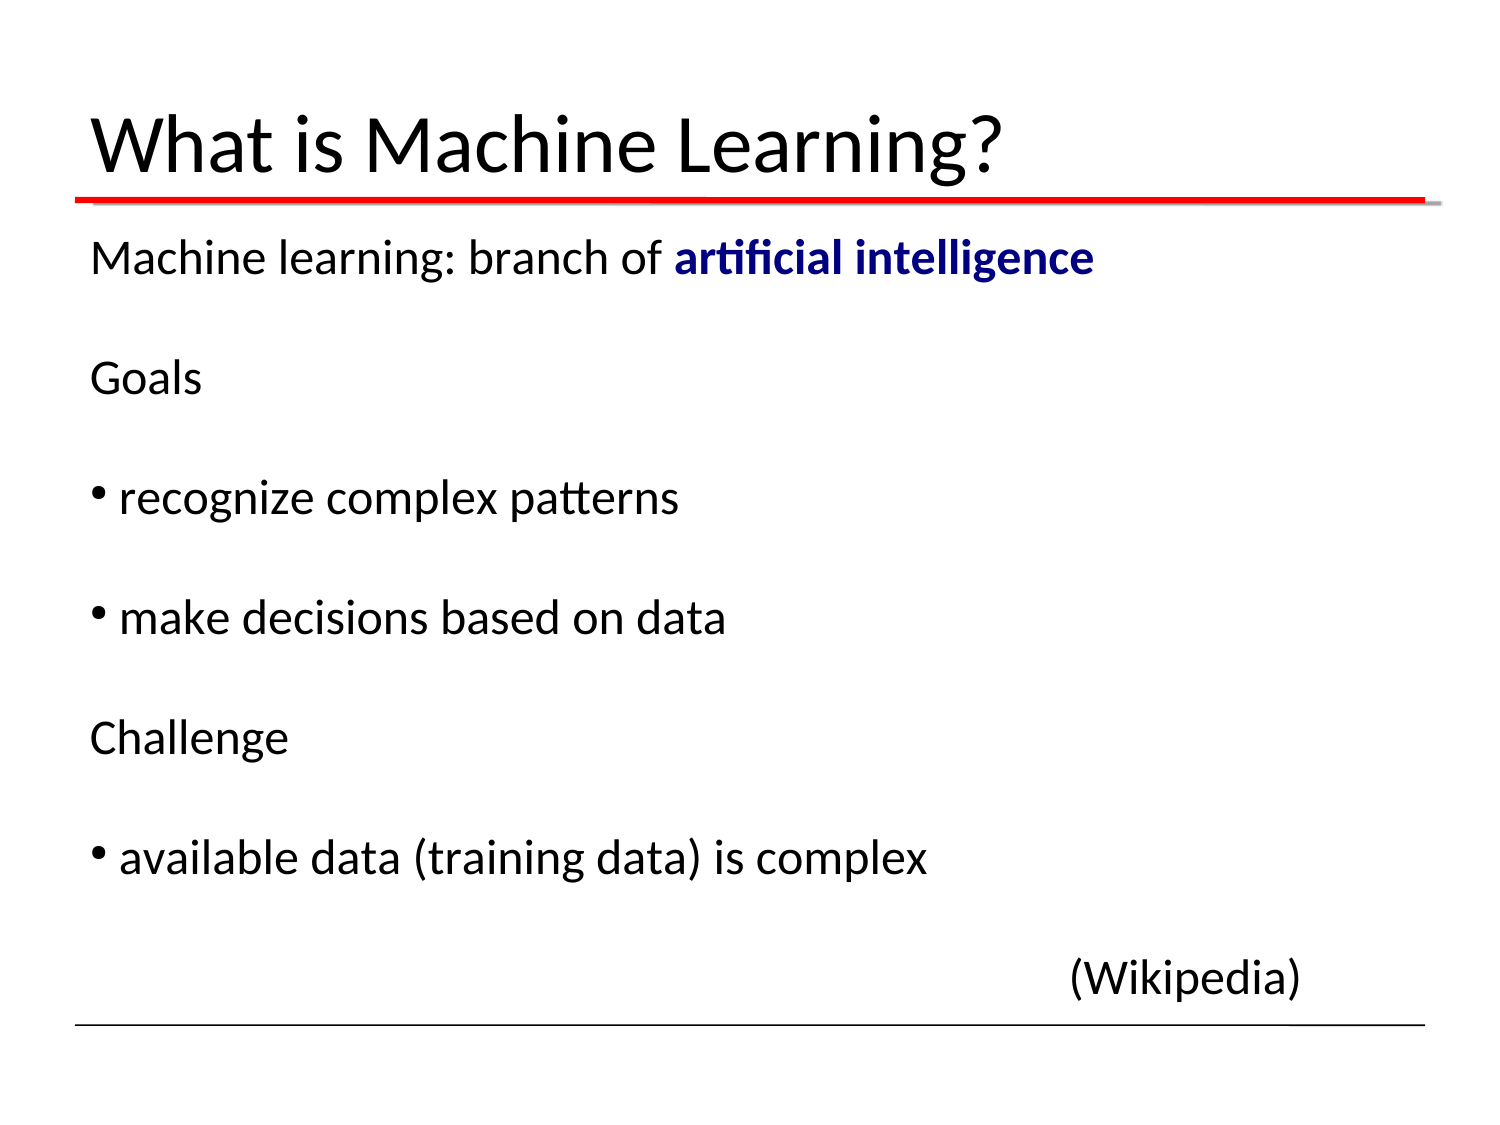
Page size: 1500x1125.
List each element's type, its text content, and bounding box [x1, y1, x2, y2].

text_box Machine learning: branch of artificial intelligence Goals recognize complex patterns make decisions based on data Challenge available data (training data) is complex (Wikipedia) [75, 216, 1426, 1013]
title What is Machine Learning? [75, 45, 1426, 216]
